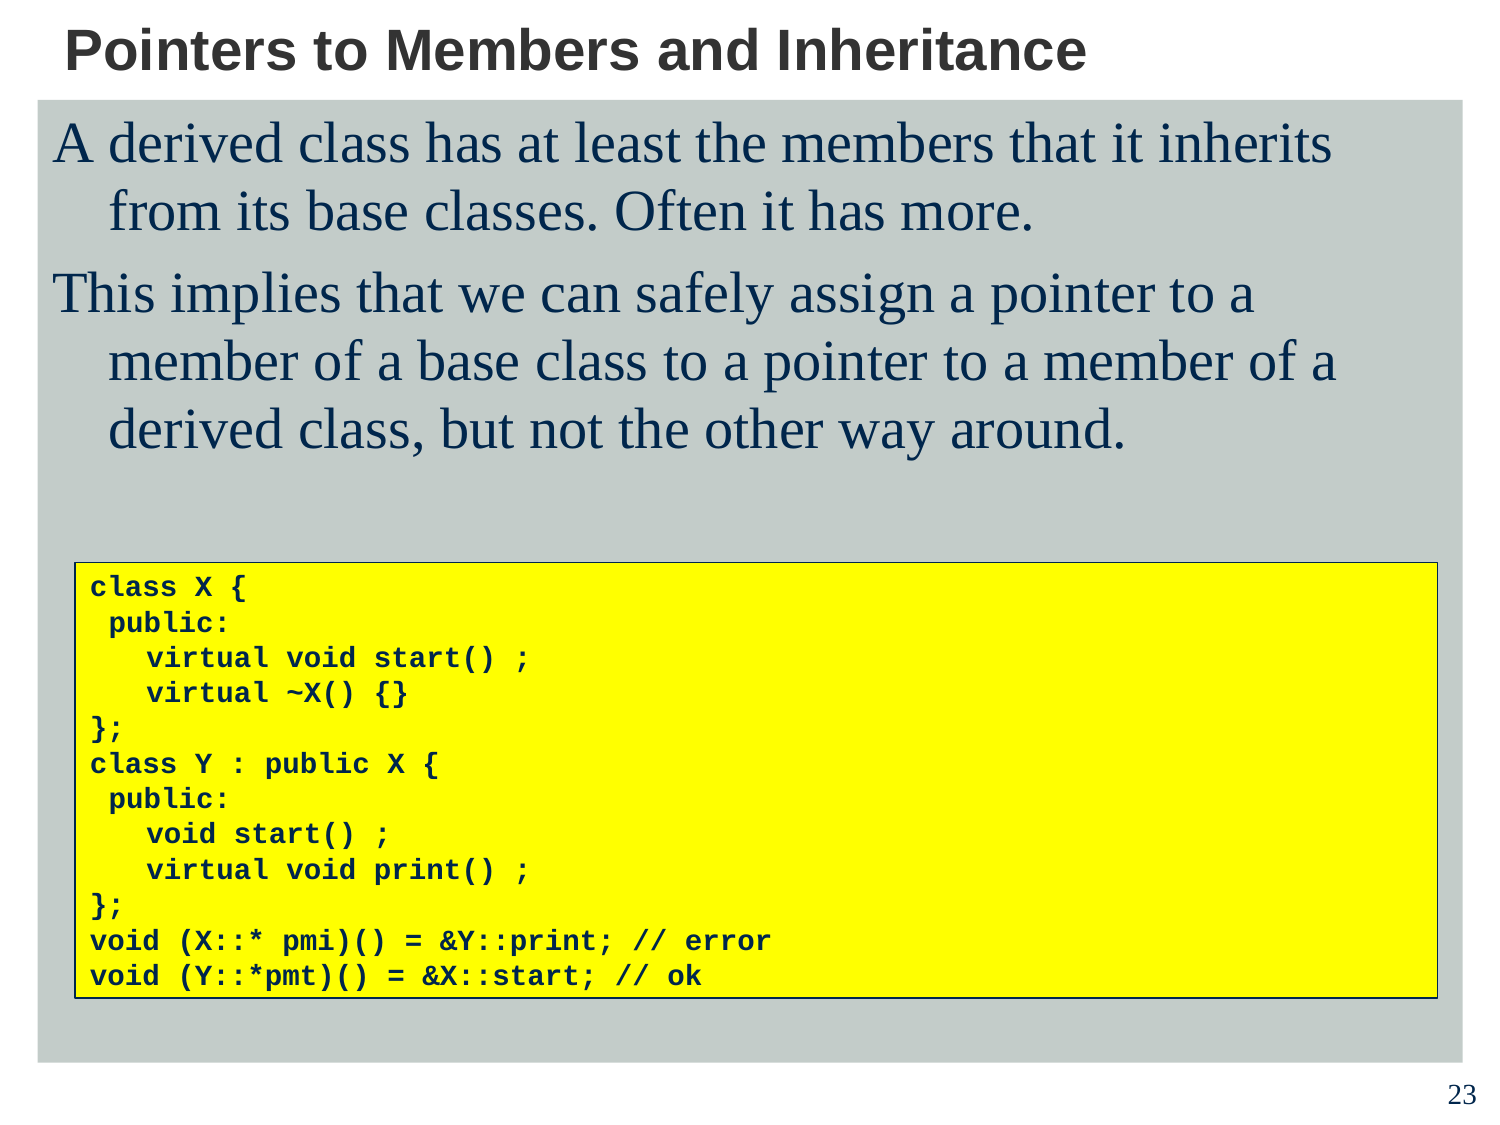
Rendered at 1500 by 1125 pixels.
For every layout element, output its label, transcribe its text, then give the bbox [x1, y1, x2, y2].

title Pointers to Members and Inheritance [50, 0, 1450, 91]
text_box class X { public: virtual void start() ; virtual ~X() {} }; class Y : public X { public: void start() ; virtual void print() ; }; void (X::* pmi)() = &Y::print; // error void (Y::*pmt)() = &X::start; // ok [75, 562, 1438, 1006]
list A derived class has at least the members that it inherits from its base classes. Often it has more. This implies that we can safely assign a pointer to a member of a base class to a pointer to a member of a derived class, but not the other way around. [37, 99, 1463, 1063]
